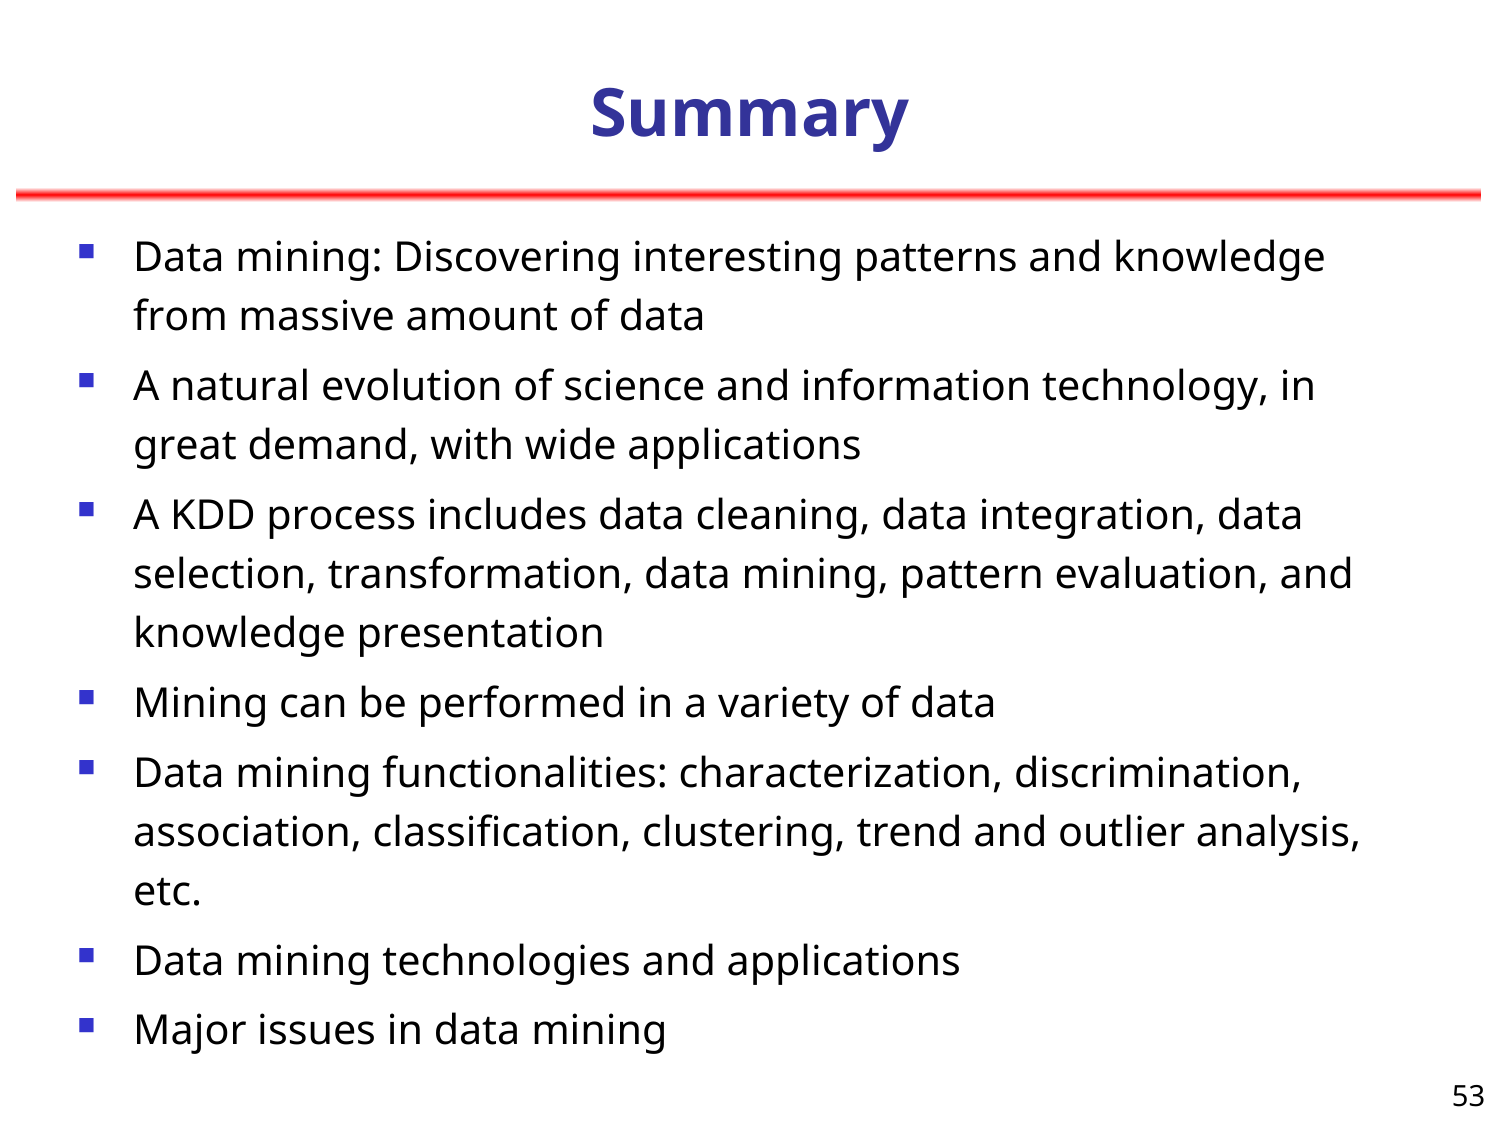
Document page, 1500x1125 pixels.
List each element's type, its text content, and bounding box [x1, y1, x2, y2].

text_box <number> [1187, 1050, 1500, 1125]
list Data mining: Discovering interesting patterns and knowledge from massive amount of data A natural evolution of science and information technology, in great demand, with wide applications A KDD process includes data cleaning, data integration, data selection, transformation, data mining, pattern evaluation, and knowledge presentation Mining can be performed in a variety of data Data mining functionalities: characterization, discrimination, association, classification, clustering, trend and outlier analysis, etc. Data mining technologies and applications Major issues in data mining [62, 212, 1444, 1071]
title Summary [174, 62, 1326, 158]
